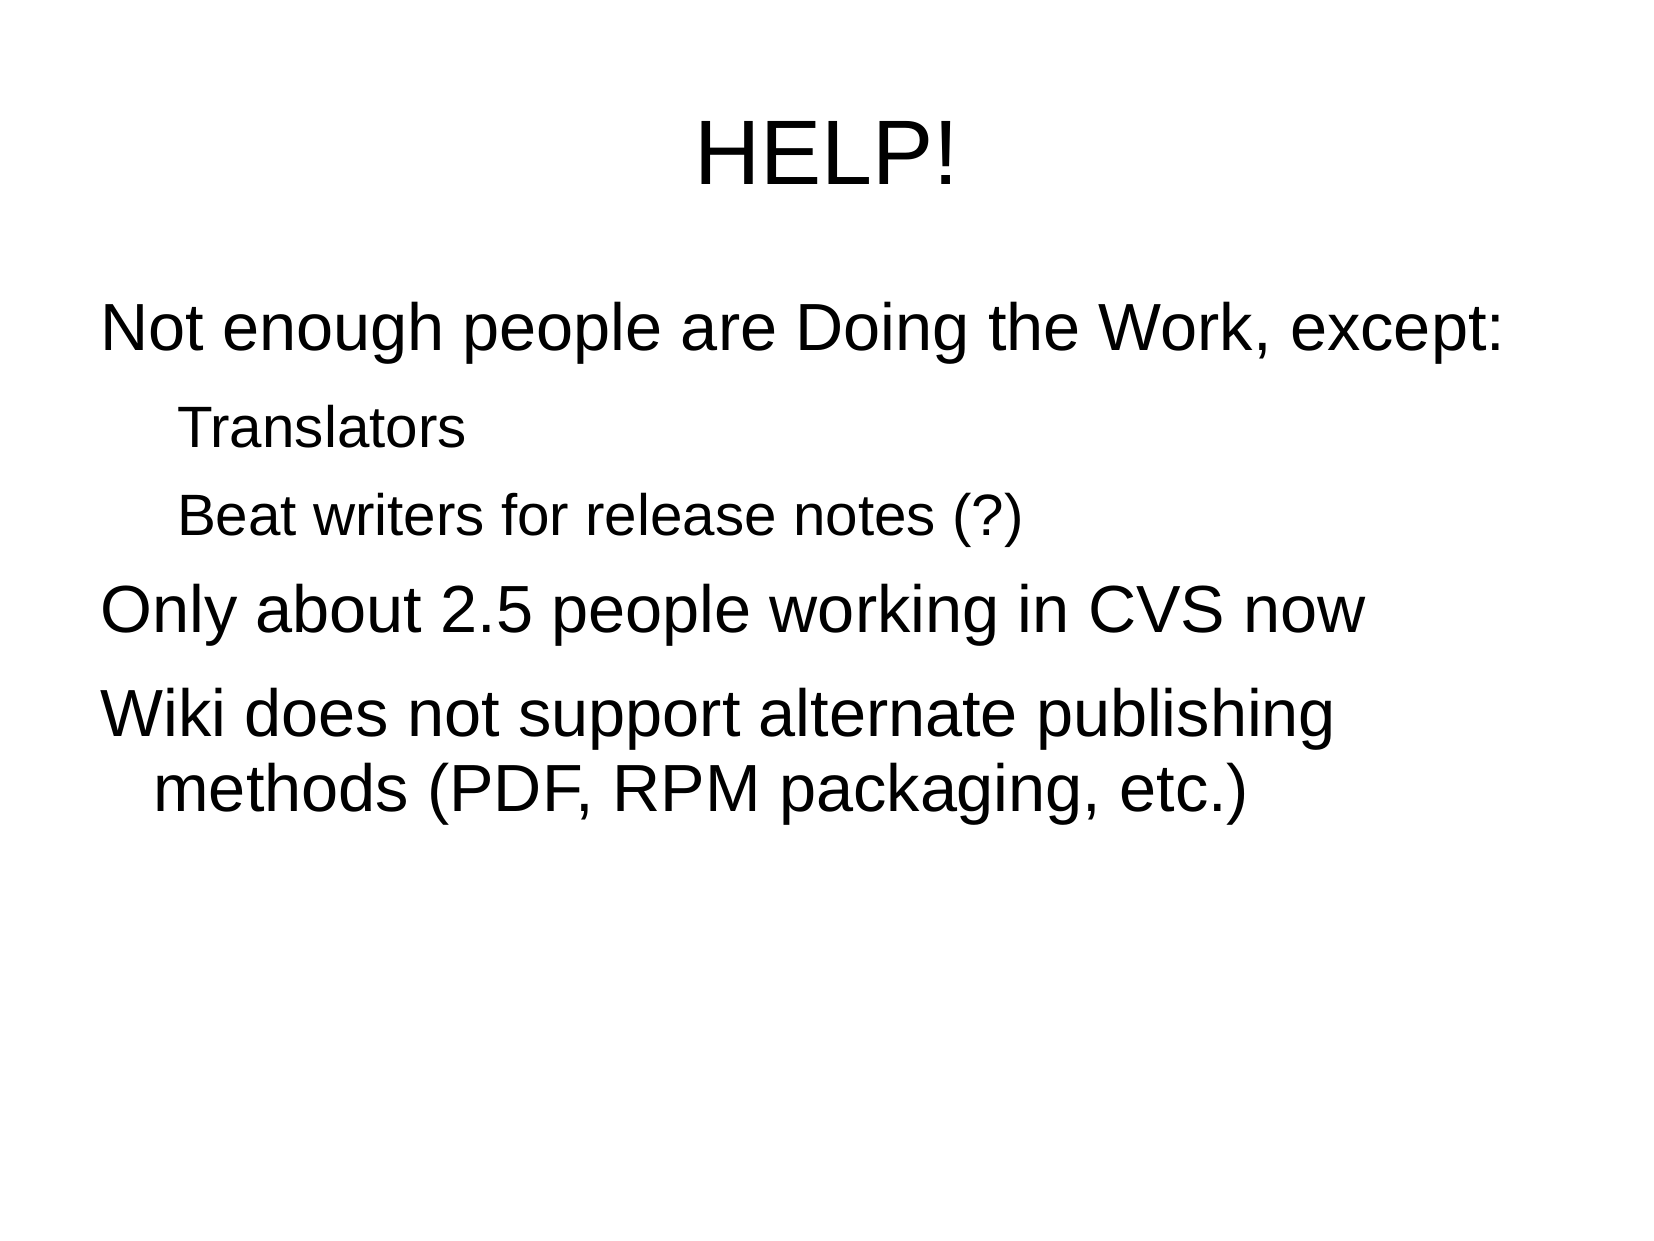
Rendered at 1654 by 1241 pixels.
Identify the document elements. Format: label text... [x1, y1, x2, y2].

title HELP! [82, 49, 1571, 257]
list Not enough people are Doing the Work, except: Translators Beat writers for release notes (?) Only about 2.5 people working in CVS now Wiki does not support alternate publishing methods (PDF, RPM packaging, etc.) [82, 290, 1571, 1109]
